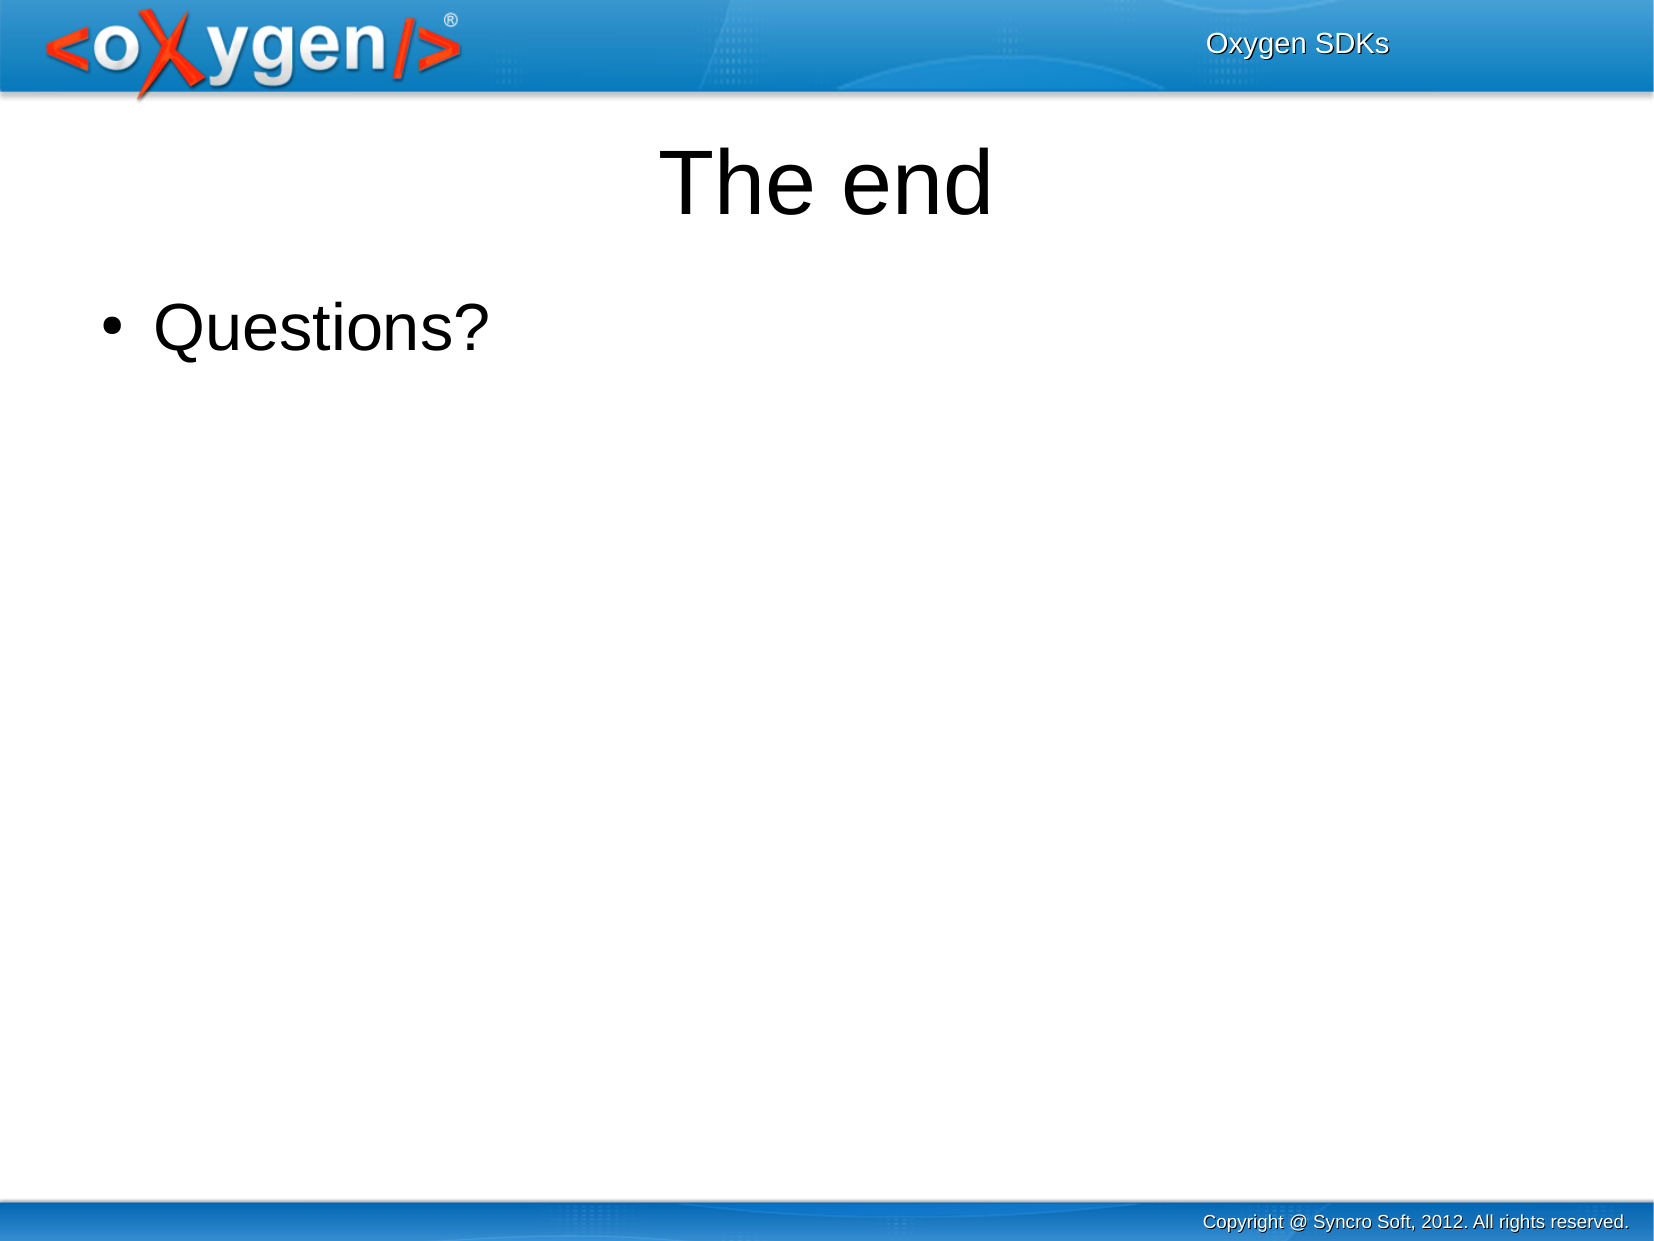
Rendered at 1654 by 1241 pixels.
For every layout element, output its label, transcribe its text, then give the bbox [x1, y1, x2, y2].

picture [0, 0, 1654, 109]
title The end [82, 78, 1571, 287]
list Questions? [82, 290, 1571, 1010]
picture [0, 1195, 1654, 1241]
